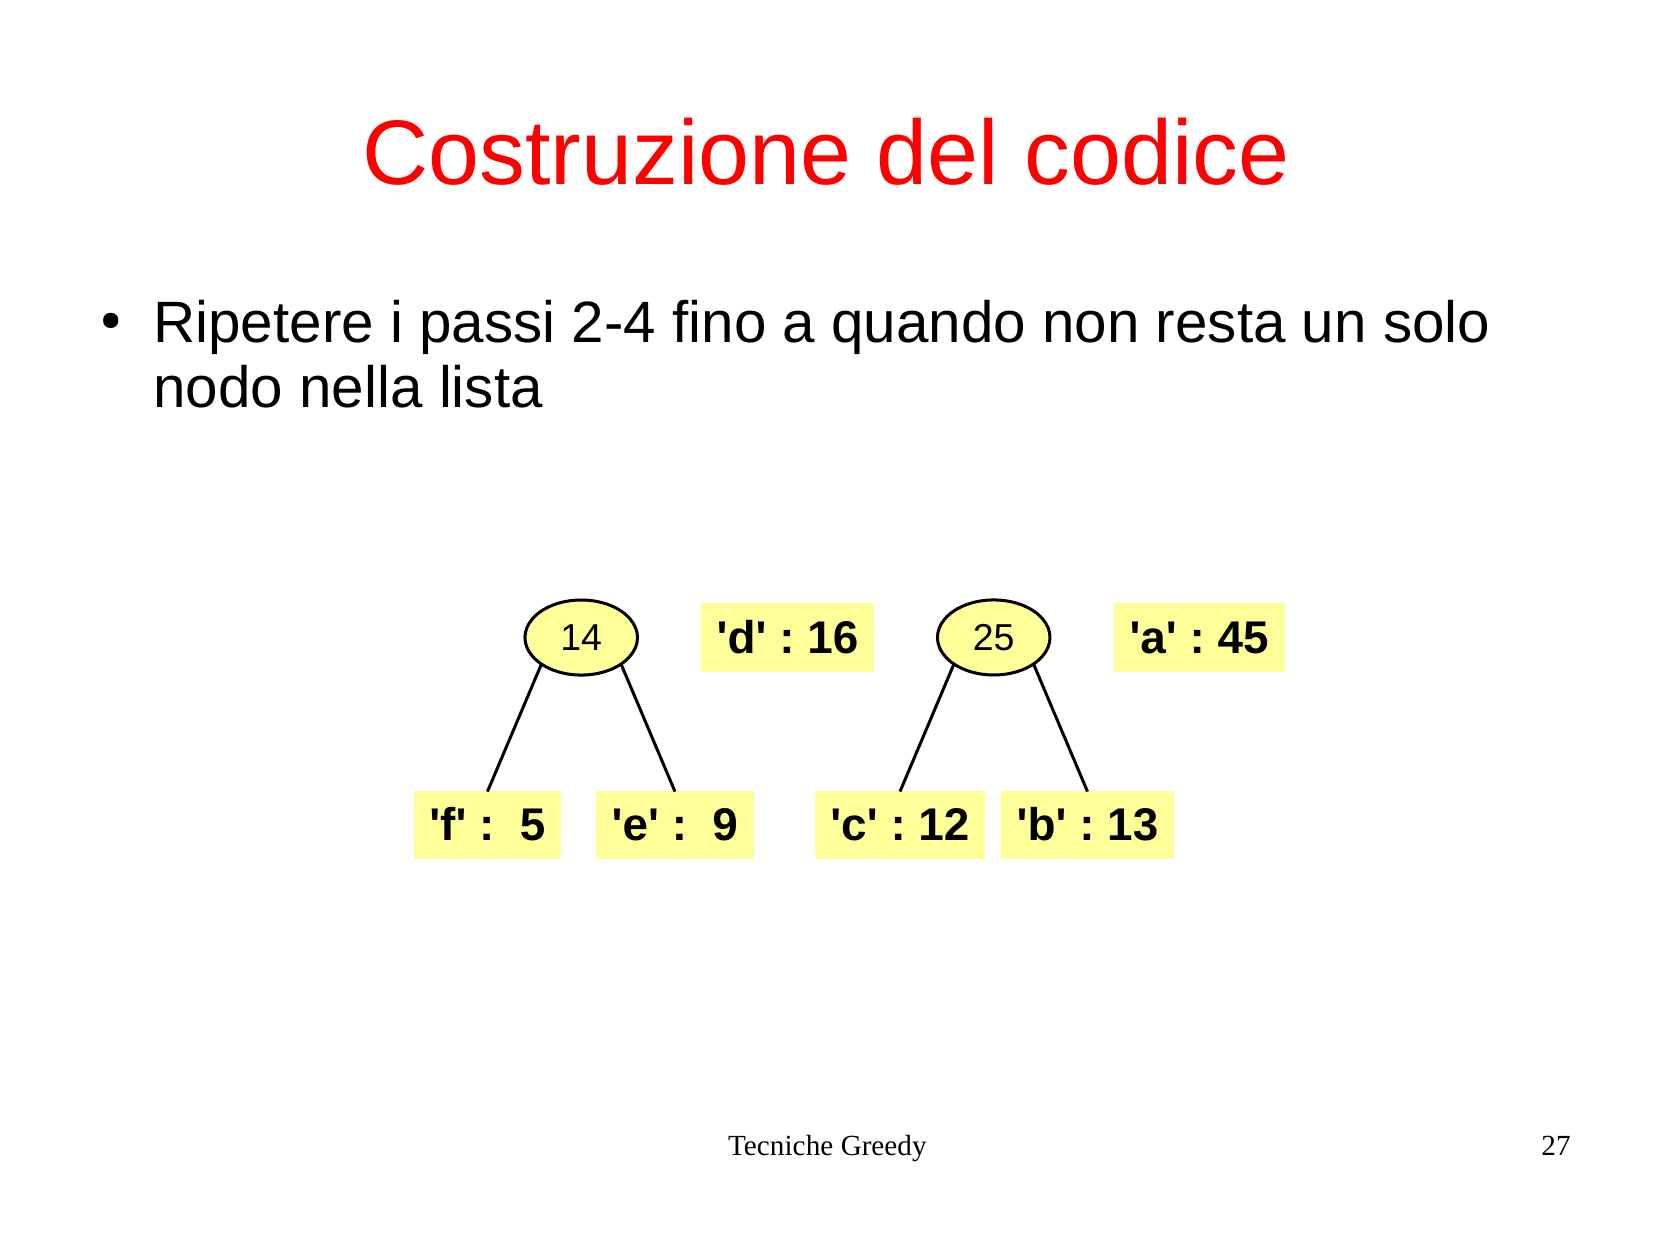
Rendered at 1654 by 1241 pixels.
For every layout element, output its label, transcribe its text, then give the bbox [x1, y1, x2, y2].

text_box 'f' : 5 [414, 791, 561, 859]
title Costruzione del codice [82, 49, 1571, 257]
text_box 'd' : 16 [701, 604, 874, 671]
text_box 14 [524, 600, 638, 676]
text_box 'a' : 45 [1114, 604, 1284, 671]
text_box 'e' : 9 [596, 791, 754, 859]
list Ripetere i passi 2-4 fino a quando non resta un solo nodo nella lista [82, 290, 1576, 1094]
text_box 25 [937, 599, 1051, 676]
text_box 'c' : 12 [815, 791, 985, 859]
text_box 'b' : 13 [1001, 791, 1174, 859]
